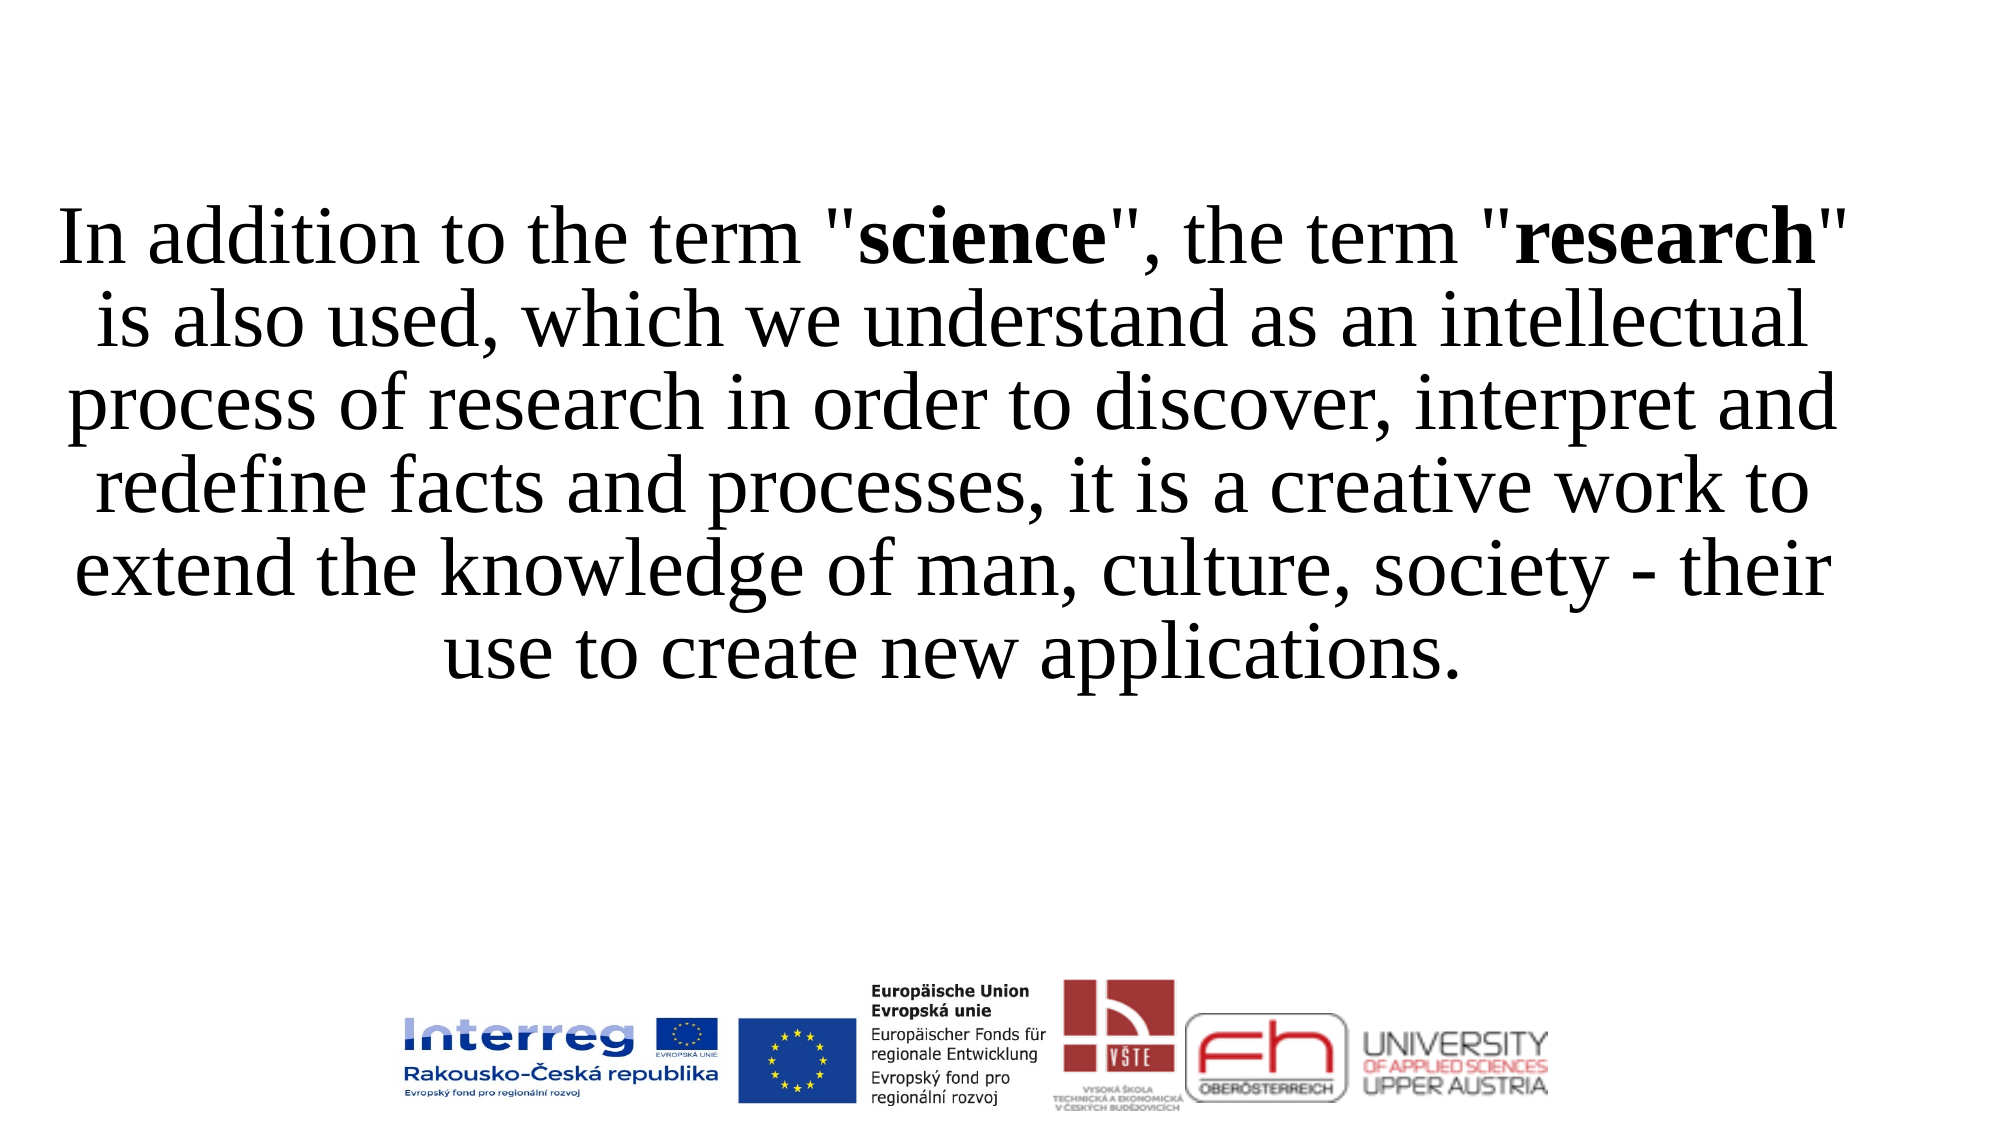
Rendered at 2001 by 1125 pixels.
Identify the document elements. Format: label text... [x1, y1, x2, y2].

text_box In addition to the term "science", the term "research" is also used, which we understand as an intellectual process of research in order to discover, interpret and redefine facts and processes, it is a creative work to extend the knowledge of man, culture, society - their use to create new applications. [42, 189, 1867, 1047]
picture [374, 1047, 1046, 1125]
picture [1053, 1047, 1184, 1111]
picture [1185, 1047, 1548, 1103]
